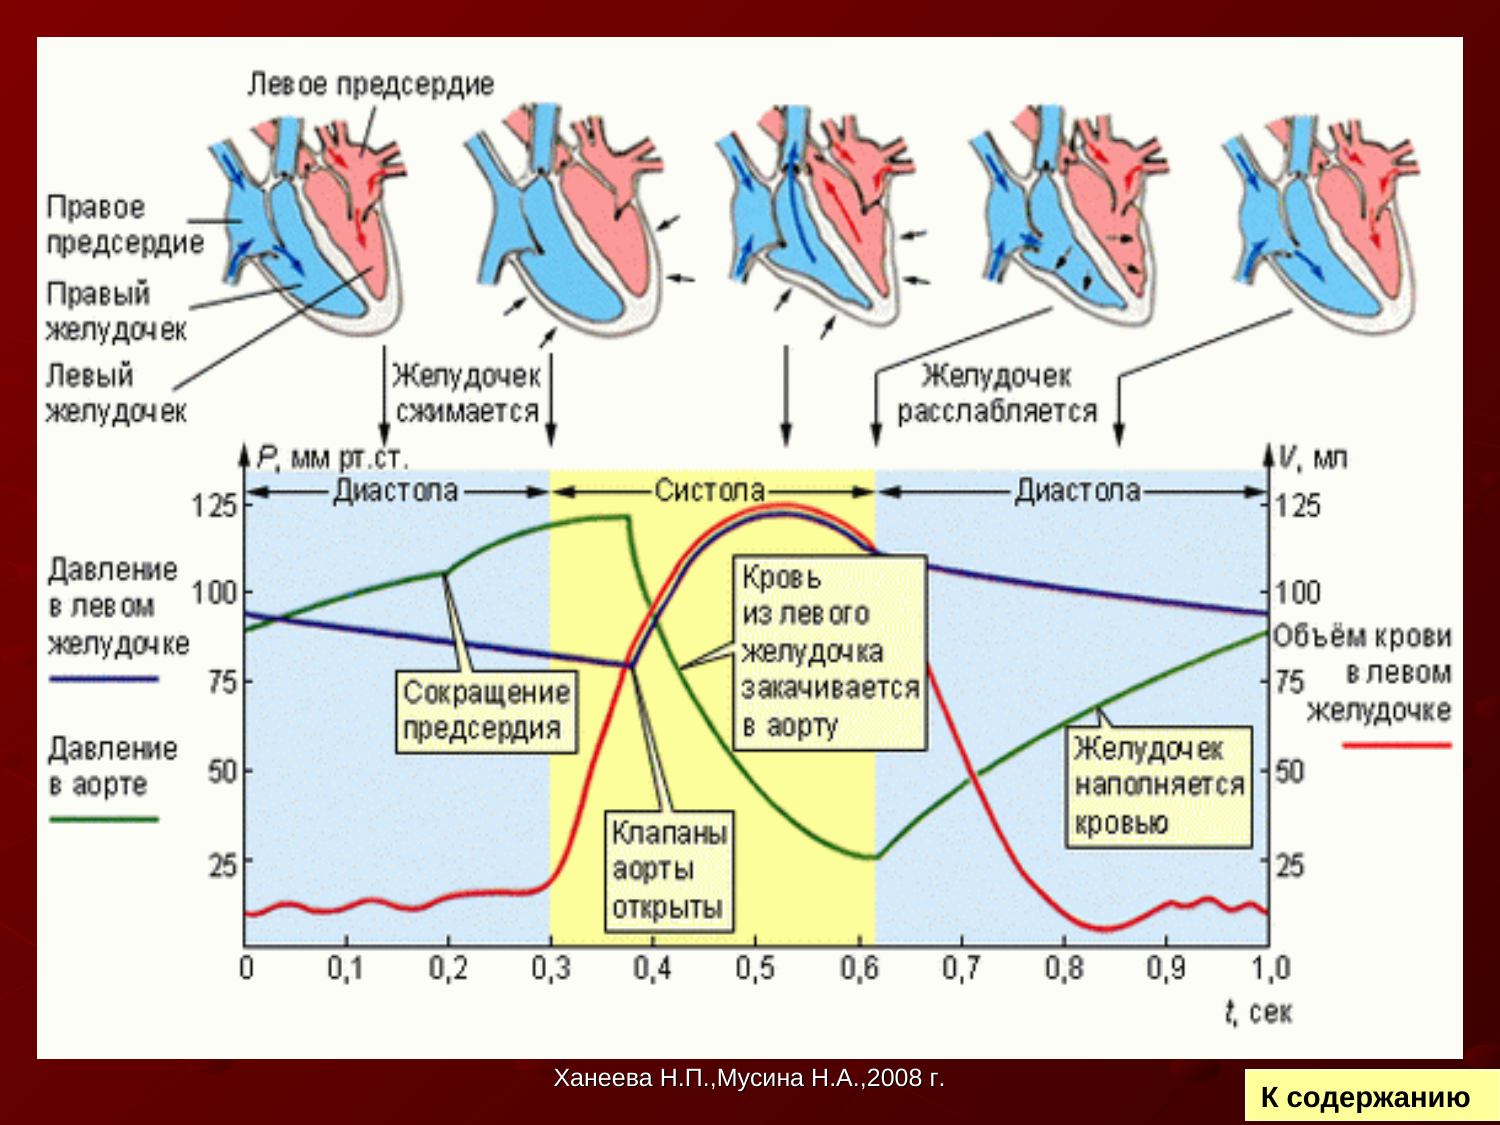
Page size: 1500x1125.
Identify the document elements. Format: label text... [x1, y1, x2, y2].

picture [37, 37, 1463, 1059]
text_box К содержанию [1246, 1070, 1500, 1121]
